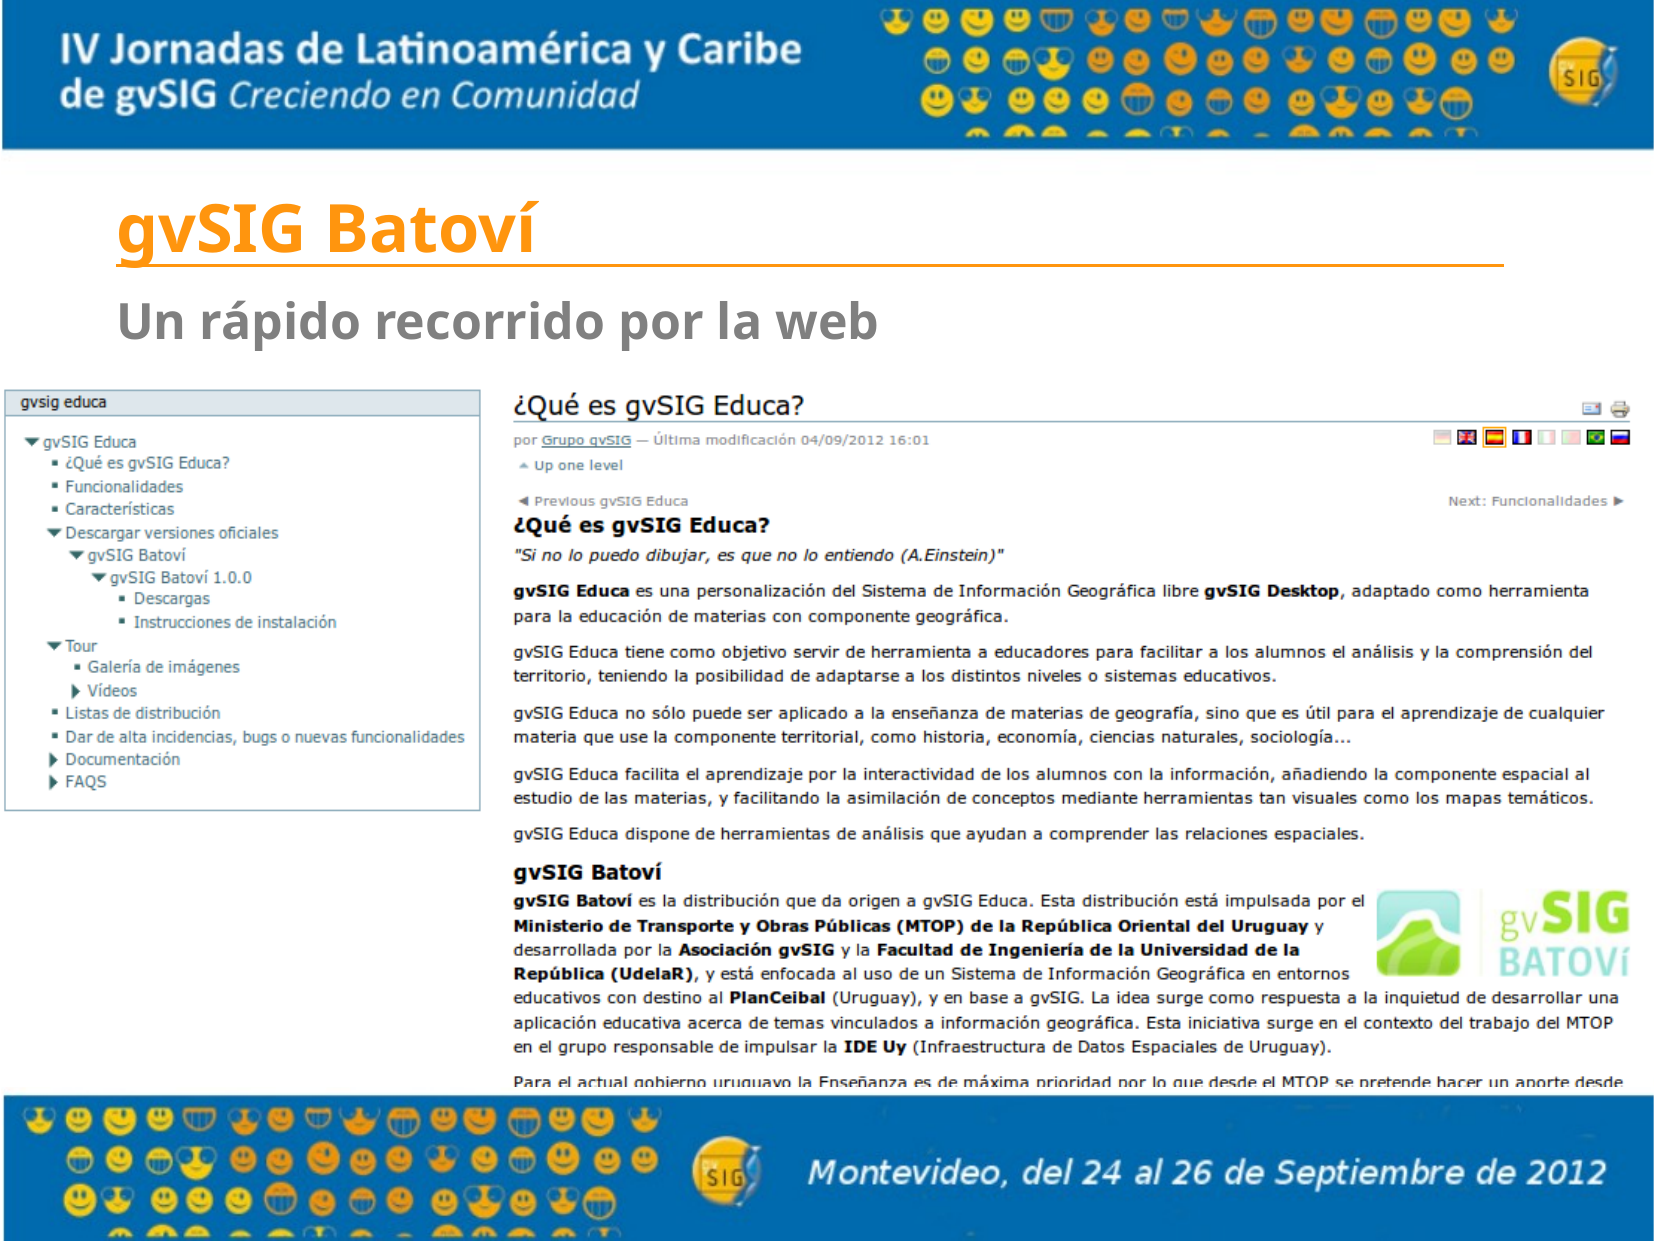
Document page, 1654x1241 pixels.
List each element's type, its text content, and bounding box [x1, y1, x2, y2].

picture [0, 0, 1654, 1241]
title Un rápido recorrido por la web [116, 276, 1300, 365]
title gvSIG Batoví [116, 187, 1605, 266]
